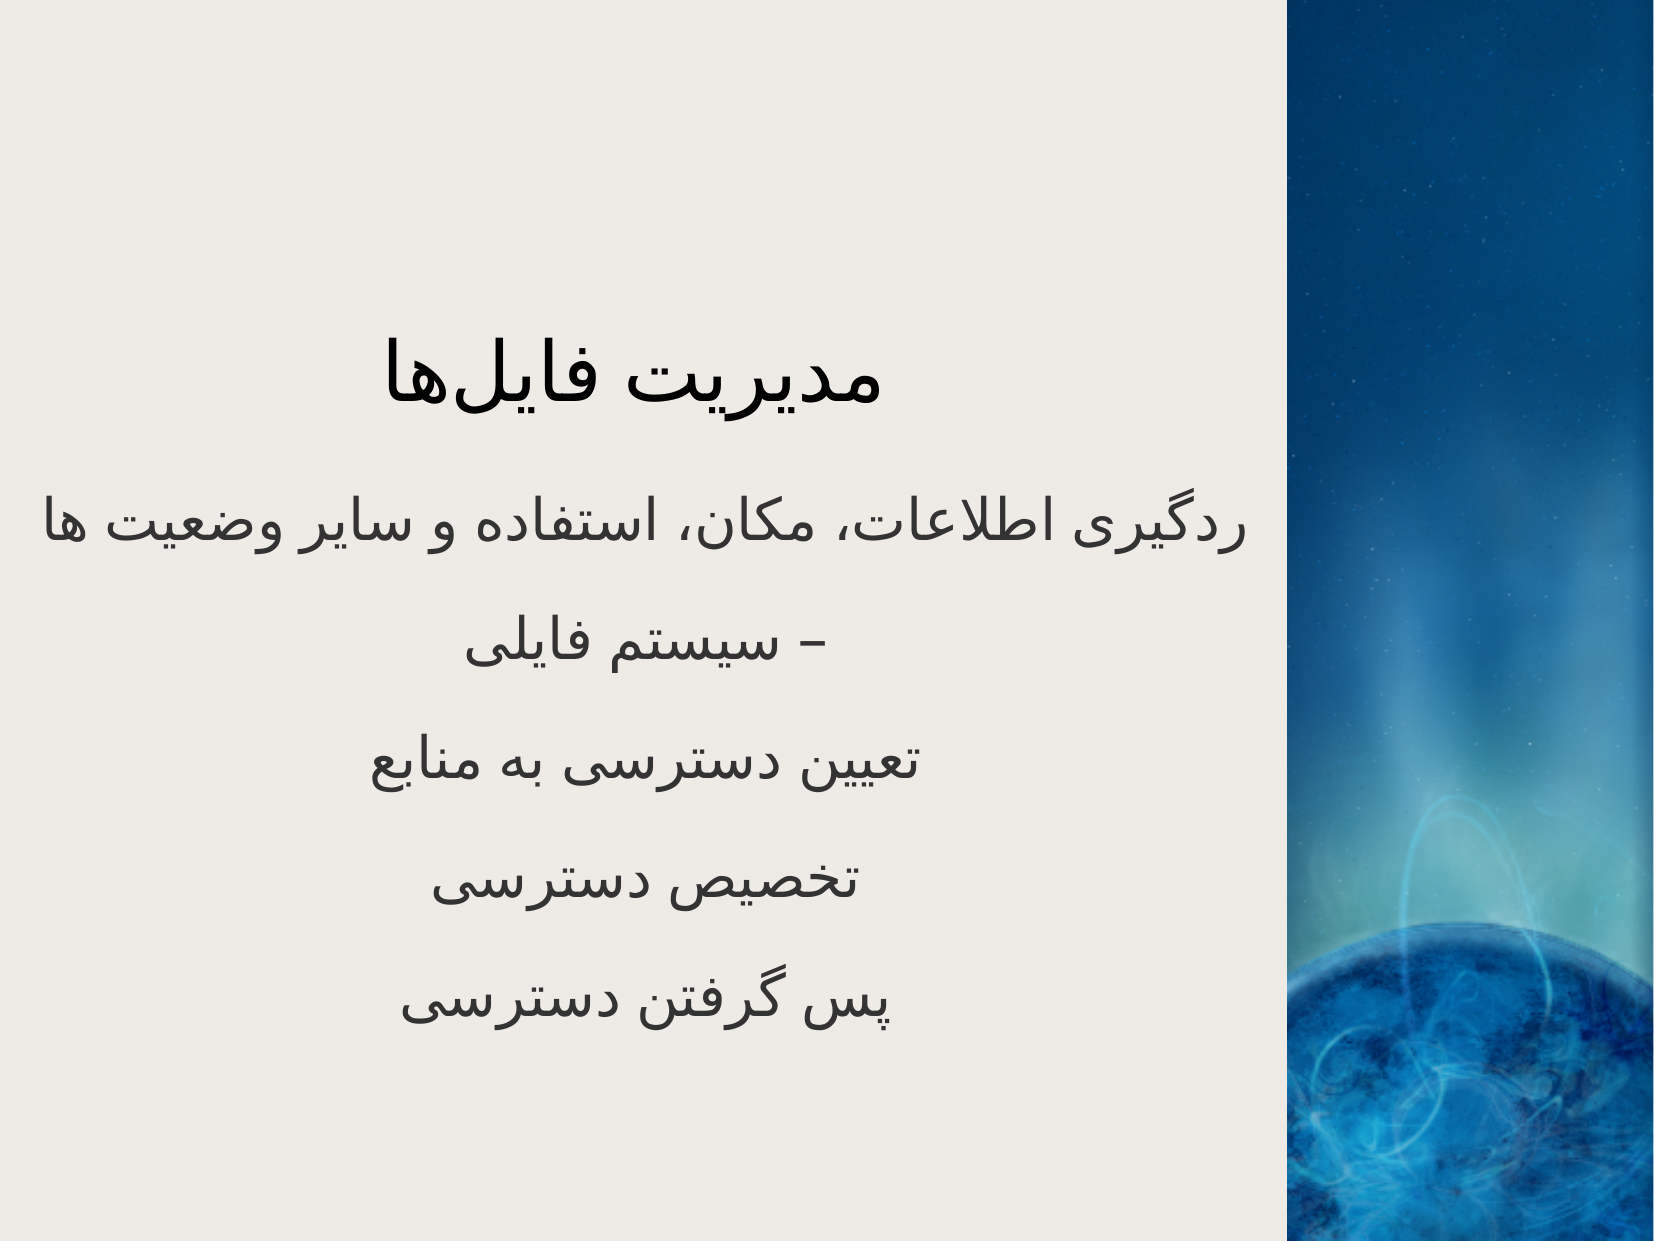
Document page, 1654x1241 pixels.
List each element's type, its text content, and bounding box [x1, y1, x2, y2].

picture [0, 0, 1654, 1241]
title مدیریت فایل‌ها [14, 265, 1255, 473]
title ردگیری اطلاعات، مکان، استفاده و سایر وضعیت ها – سیستم فایلی تعیین دسترسی به منابع تخصیص دسترسی پس گرفتن دسترسی [34, 438, 1257, 1034]
